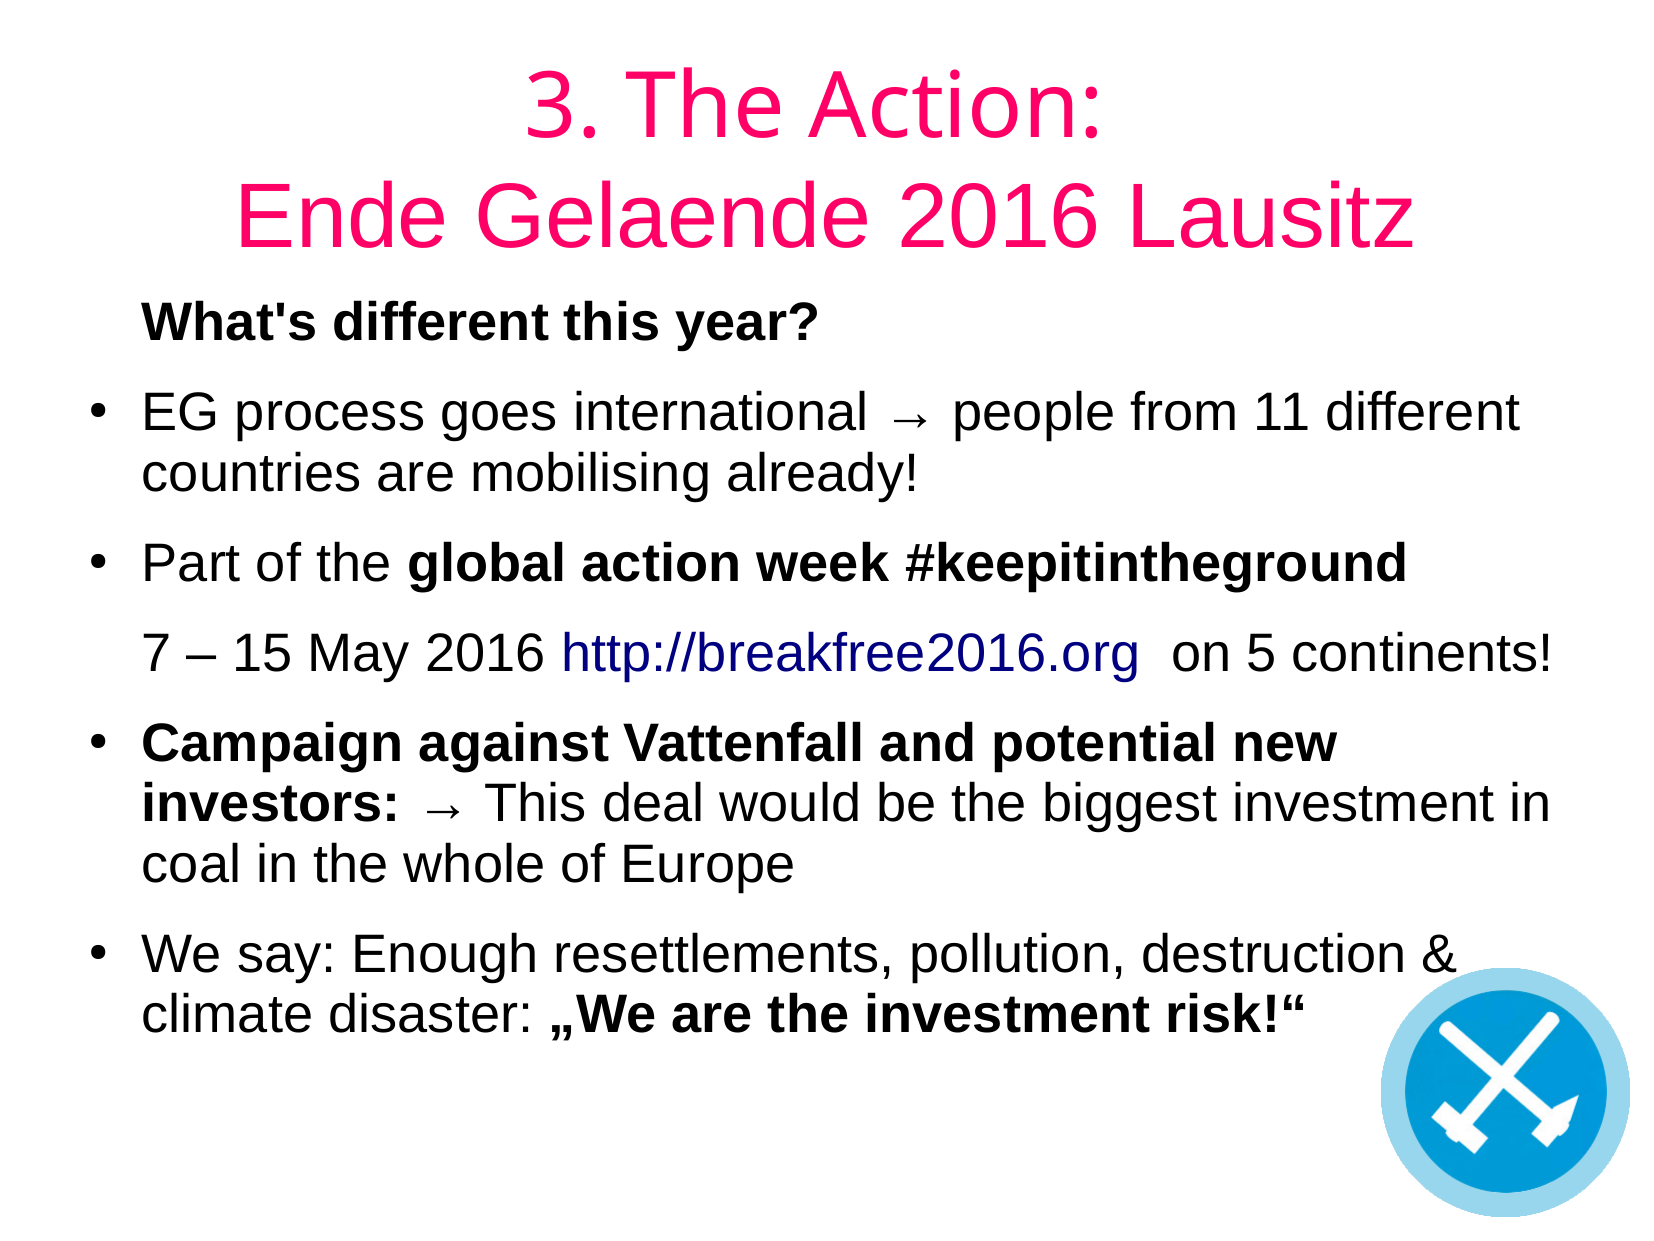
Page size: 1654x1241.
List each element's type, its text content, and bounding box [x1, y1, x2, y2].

picture [1381, 968, 1630, 1217]
title 3. The Action: Ende Gelaende 2016 Lausitz [82, 43, 1571, 263]
list What's different this year? EG process goes international → people from 11 different countries are mobilising already! Part of the global action week #keepitintheground 7 – 15 May 2016 http://breakfree2016.org on 5 continents! Campaign against Vattenfall and potential new investors: → This deal would be the biggest investment in coal in the whole of Europe We say: Enough resettlements, pollution, destruction & climate disaster: „We are the investment risk!“ [70, 291, 1559, 1111]
